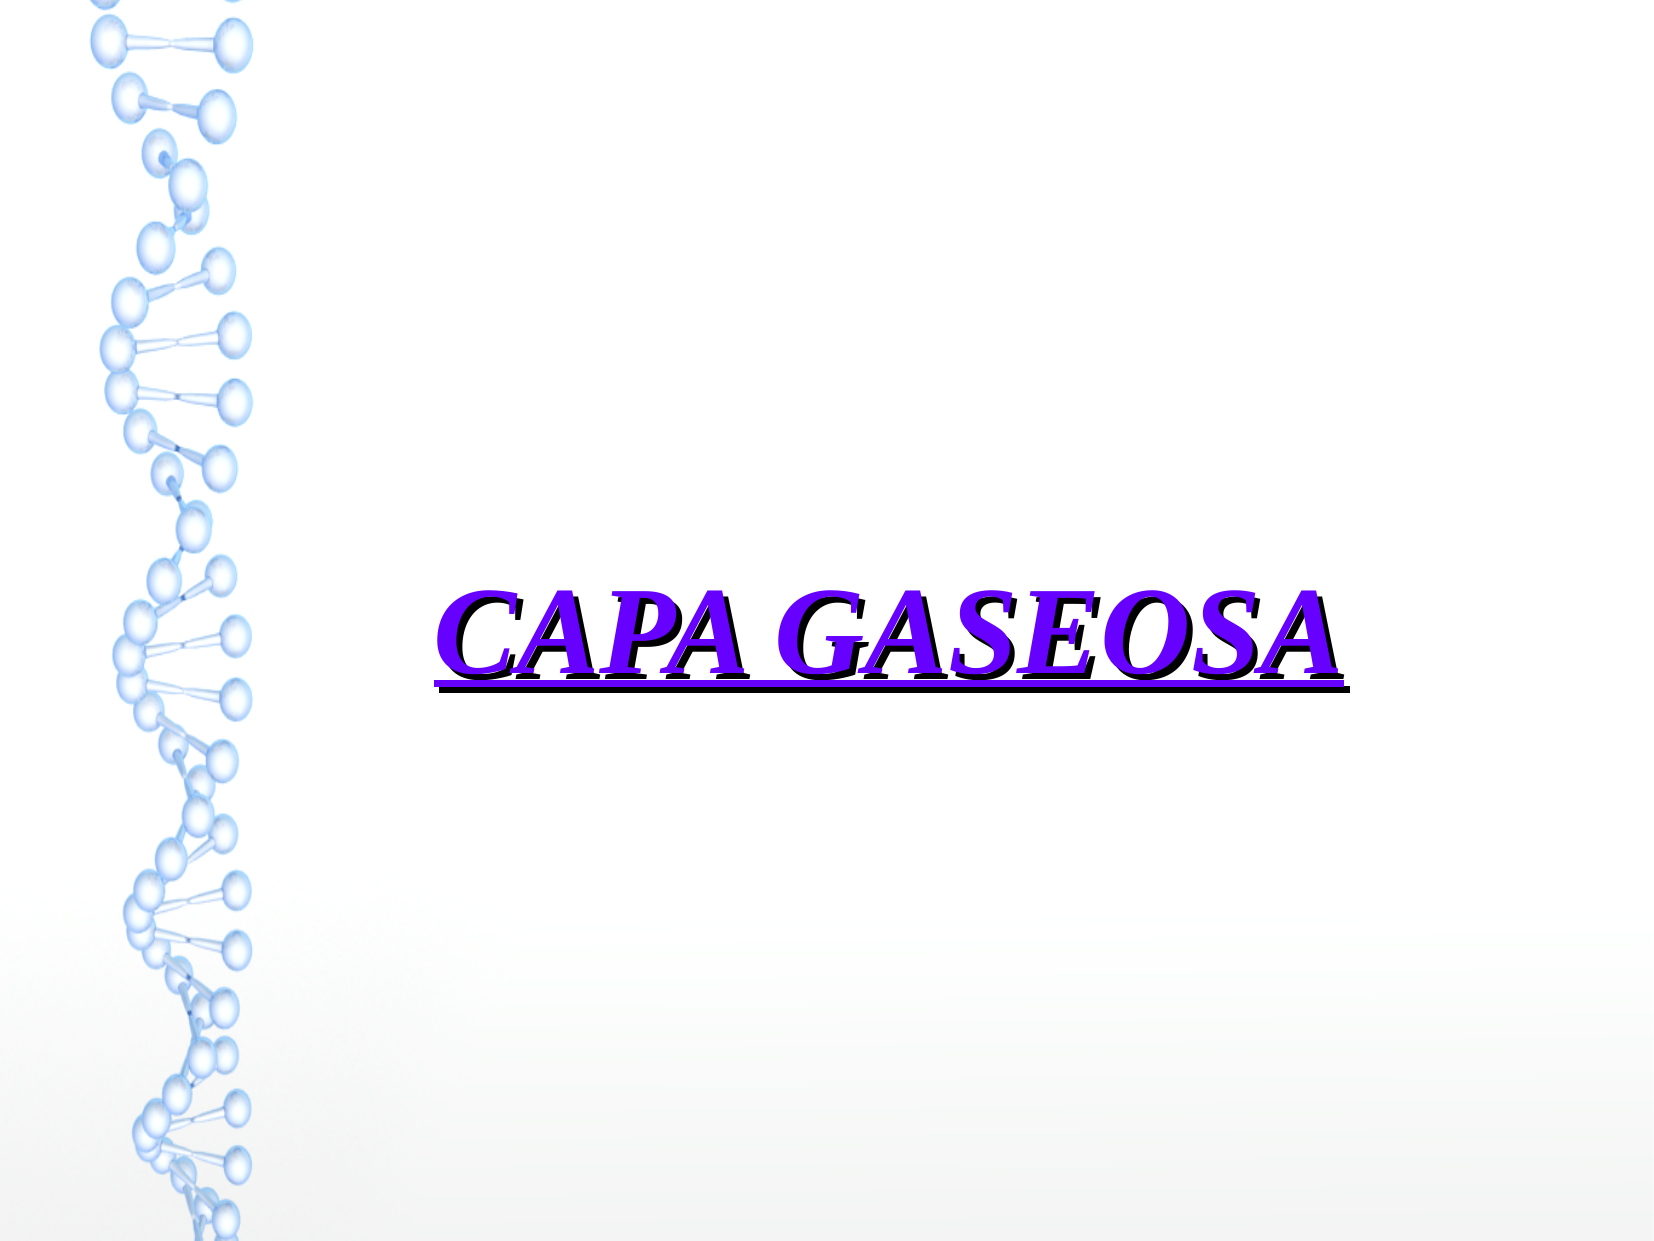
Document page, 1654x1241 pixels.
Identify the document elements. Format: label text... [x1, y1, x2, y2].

picture [0, 0, 1654, 1241]
subtitle CAPA GASEOSA [224, 271, 1554, 991]
